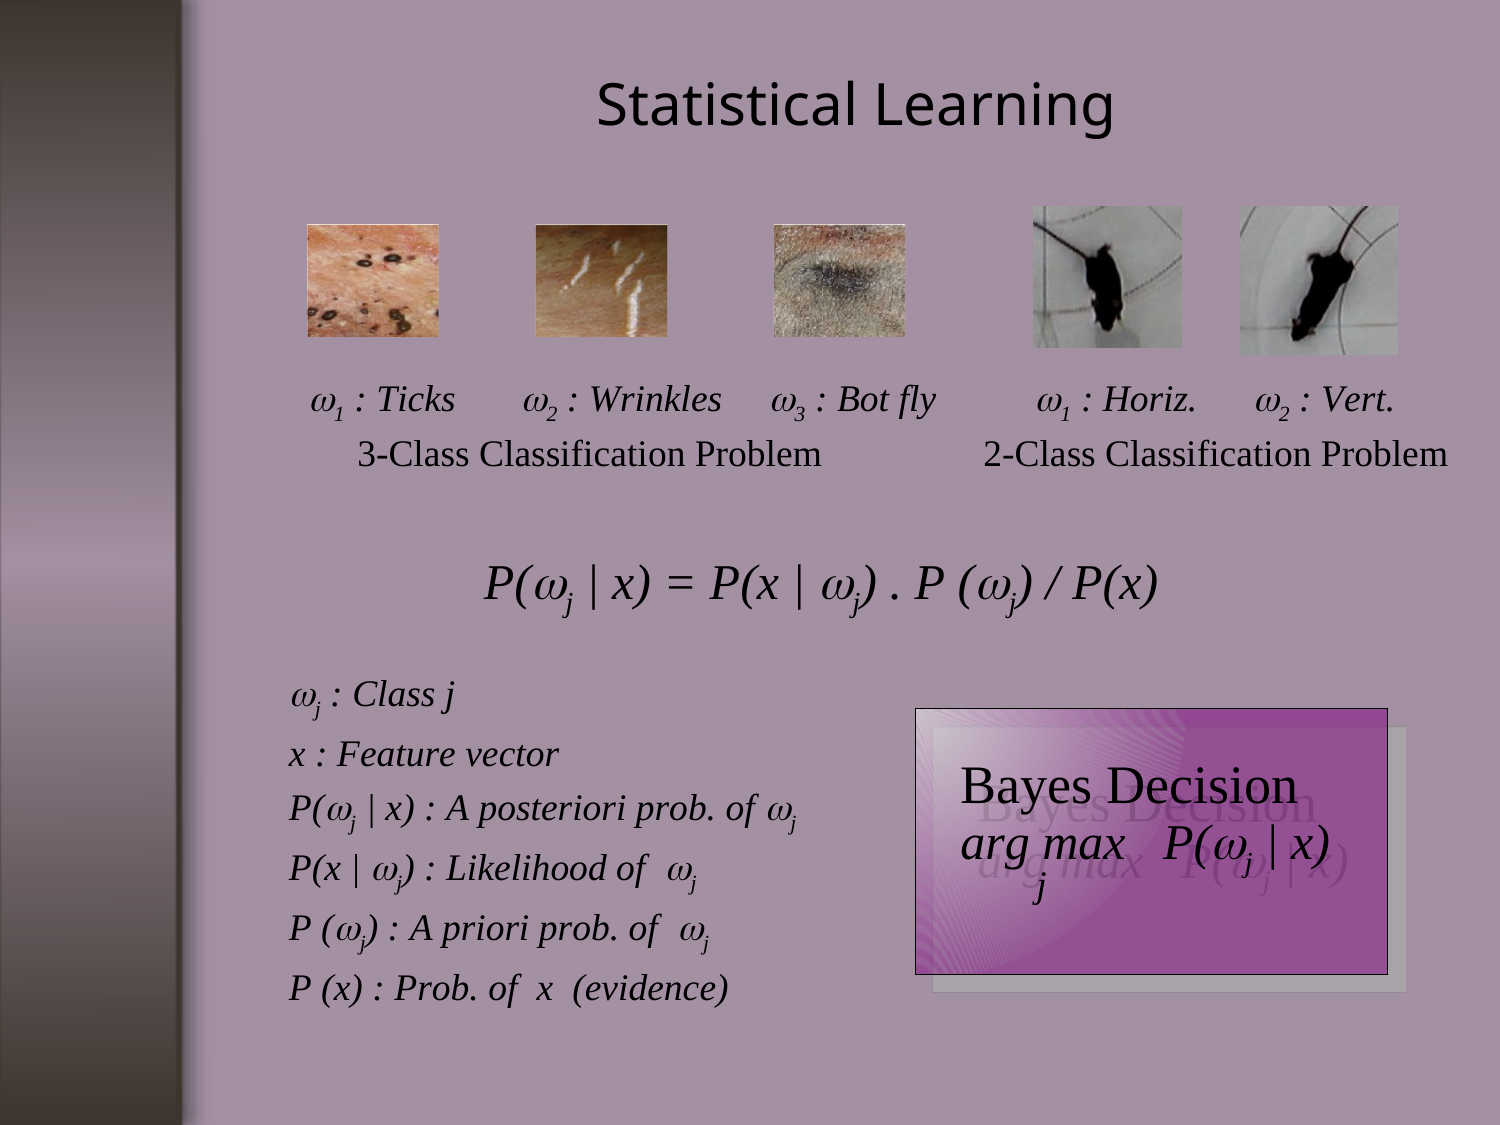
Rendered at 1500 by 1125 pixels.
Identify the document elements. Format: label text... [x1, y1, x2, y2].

text_box Bayes Decision arg max P(j | x) [915, 708, 1388, 975]
title Statistical Learning [206, 9, 1500, 198]
text_box 1 : Horiz. [944, 370, 1163, 467]
picture [0, 0, 1500, 1125]
text_box 2-Class Classification Problem [968, 425, 1465, 493]
text_box j [1021, 856, 1081, 924]
text_box P(j | x) = P(x | j) . P (j) / P(x) [394, 547, 1363, 644]
text_box 1 : Ticks [218, 370, 431, 467]
text_box 2 : Wrinkles [431, 370, 679, 425]
text_box 3-Class Classification Problem [342, 425, 839, 493]
text_box 3 : Bot fly [679, 370, 944, 467]
text_box 2 : Vert. [1163, 370, 1489, 467]
text_box j : Class j x : Feature vector P(j | x) : A posteriori prob. of j P(x | j) : Likelihood of j P (j) : A priori prob. of j P (x) : Prob. of x (evidence) [199, 666, 869, 1080]
